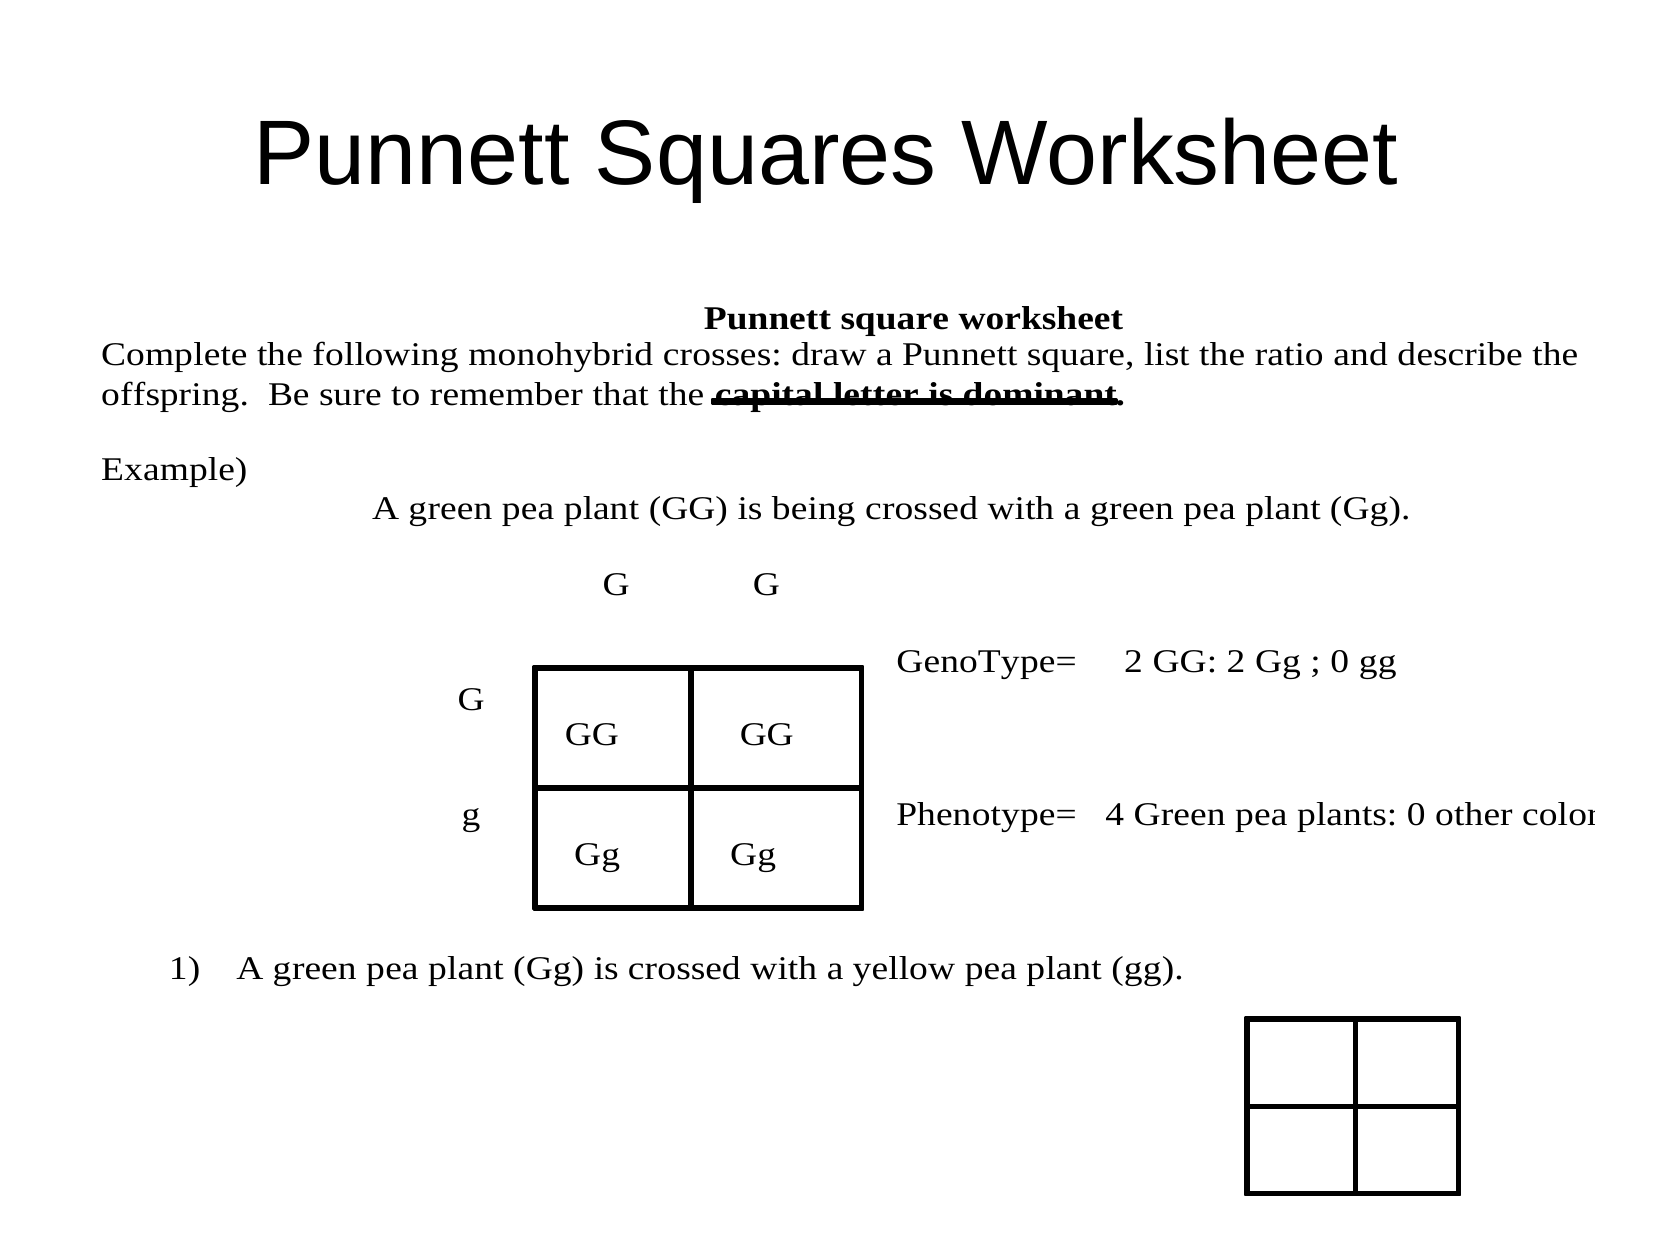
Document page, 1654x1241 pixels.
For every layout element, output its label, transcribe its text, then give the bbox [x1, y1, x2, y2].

title Punnett Squares Worksheet [82, 49, 1571, 257]
chart [88, 265, 1595, 1211]
